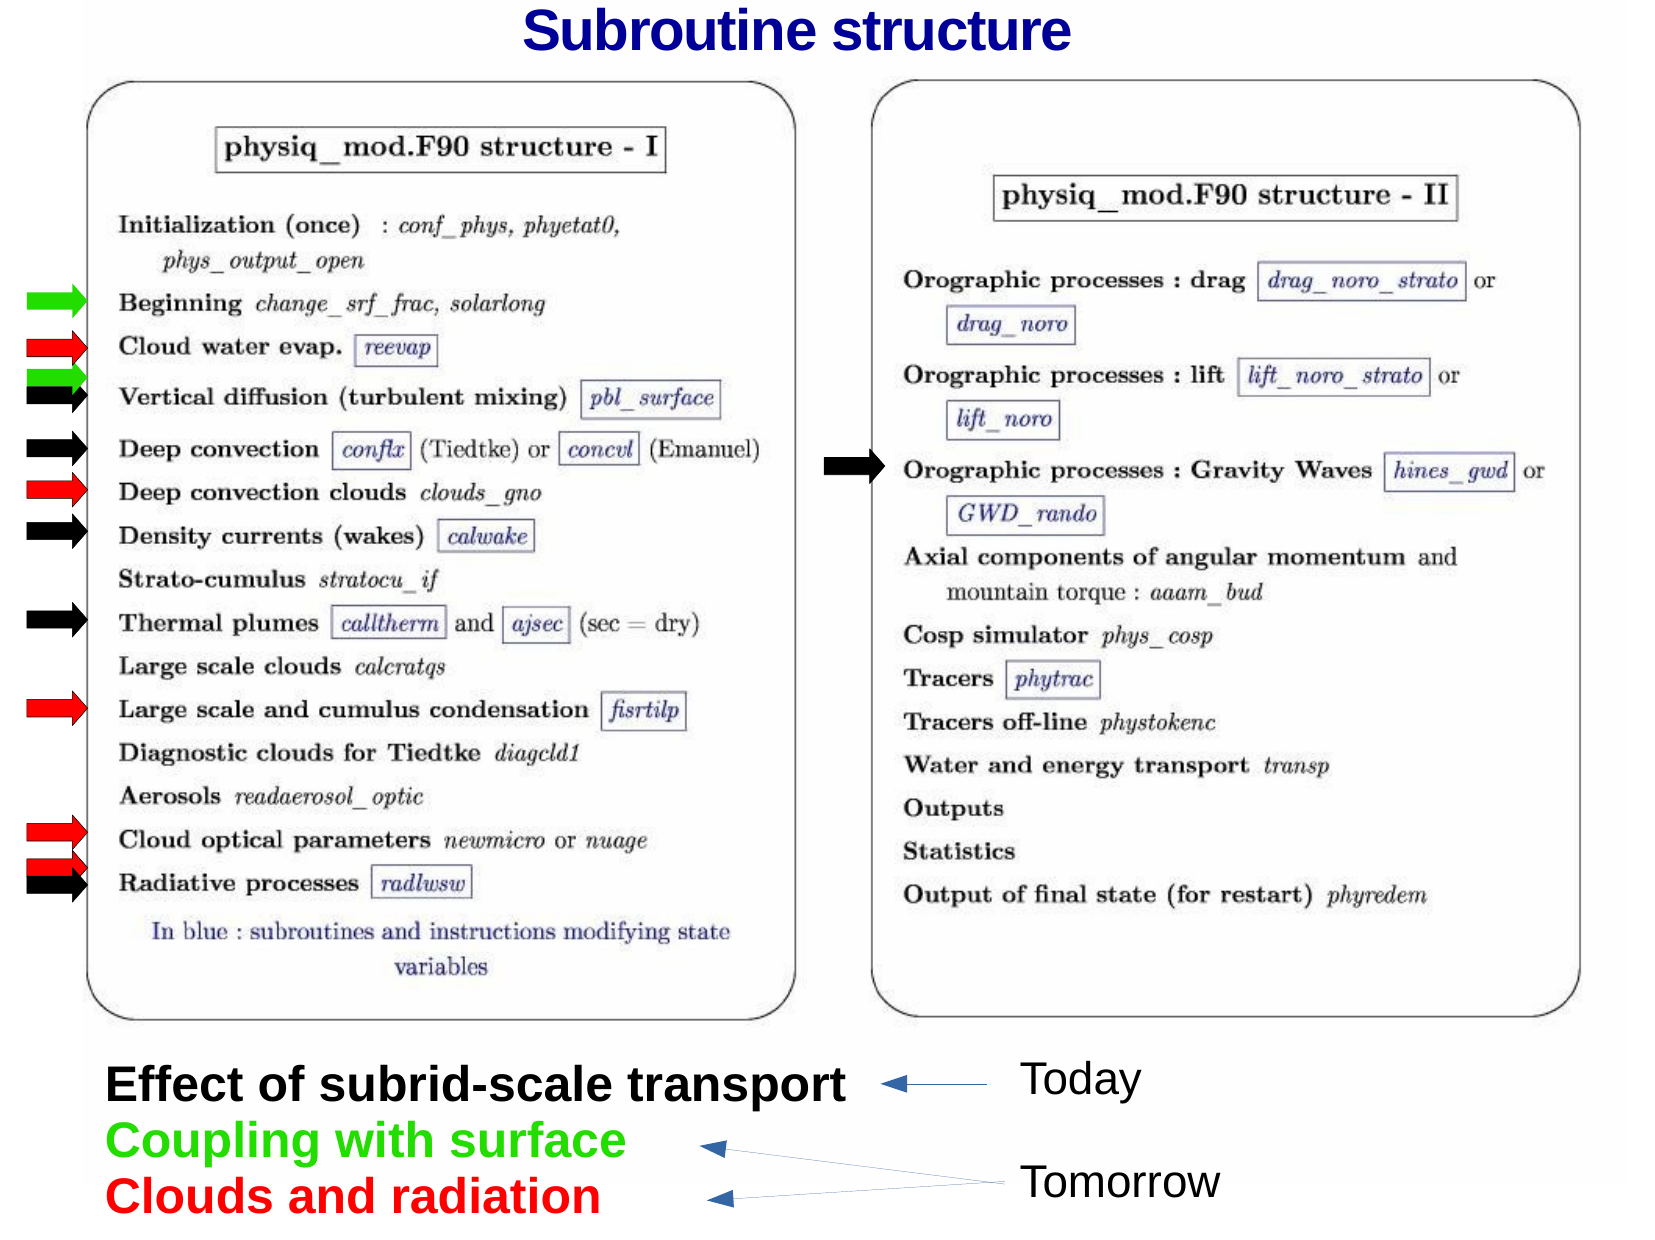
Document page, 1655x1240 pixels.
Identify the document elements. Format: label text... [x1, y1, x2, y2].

text_box Today Tomorrow [1004, 1045, 1236, 1215]
text_box [28, 517, 86, 546]
text_box [28, 434, 86, 463]
text_box Effect of subrid-scale transport Coupling with surface Clouds and radiation [90, 1049, 863, 1240]
text_box [28, 605, 86, 634]
text_box [863, 1167, 979, 1185]
text_box [28, 870, 86, 899]
text_box [26, 0, 1628, 1185]
text_box Subroutine structure [522, 0, 1102, 66]
